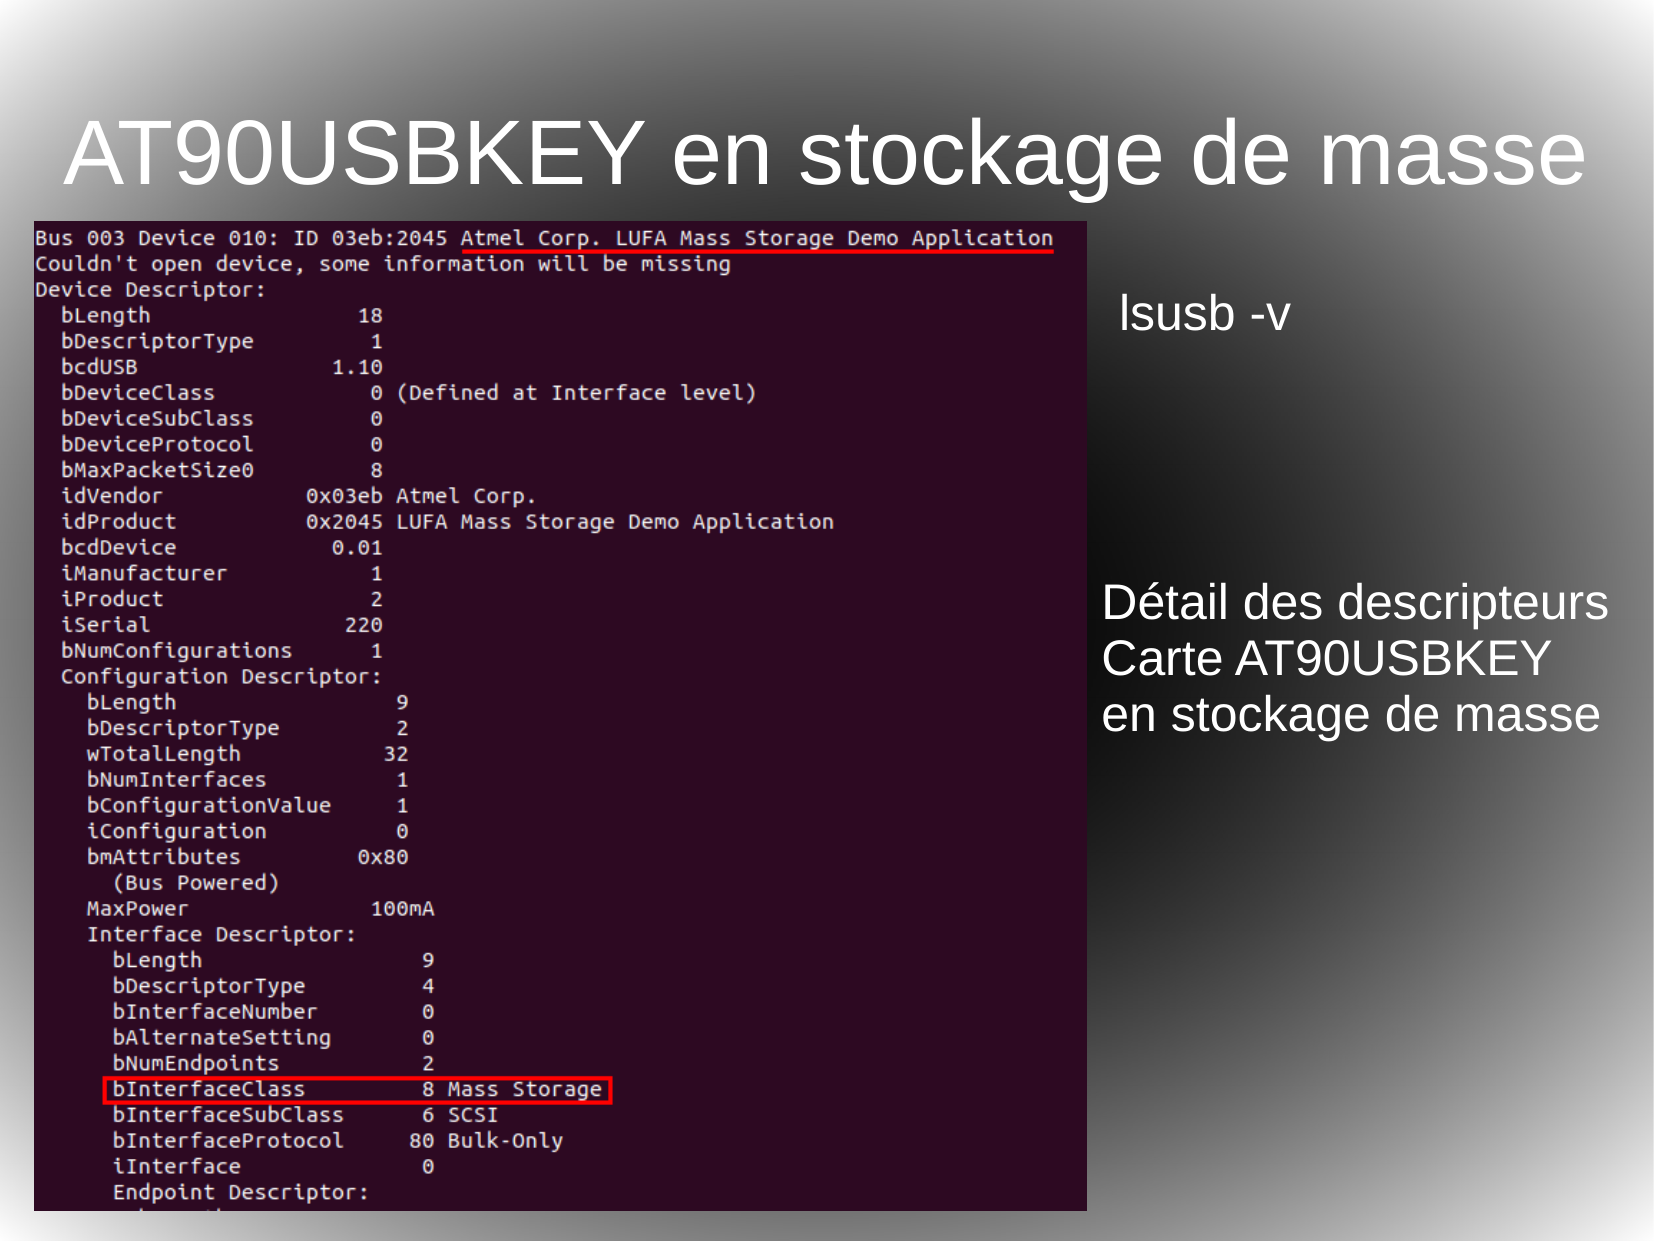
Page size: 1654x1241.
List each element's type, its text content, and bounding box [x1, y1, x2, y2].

title AT90USBKEY en stockage de masse [59, 49, 1595, 257]
text_box Détail des descripteurs Carte AT90USBKEY en stockage de masse [1086, 566, 1633, 861]
picture [0, 0, 1654, 1241]
text_box lsusb -v [1104, 277, 1353, 355]
